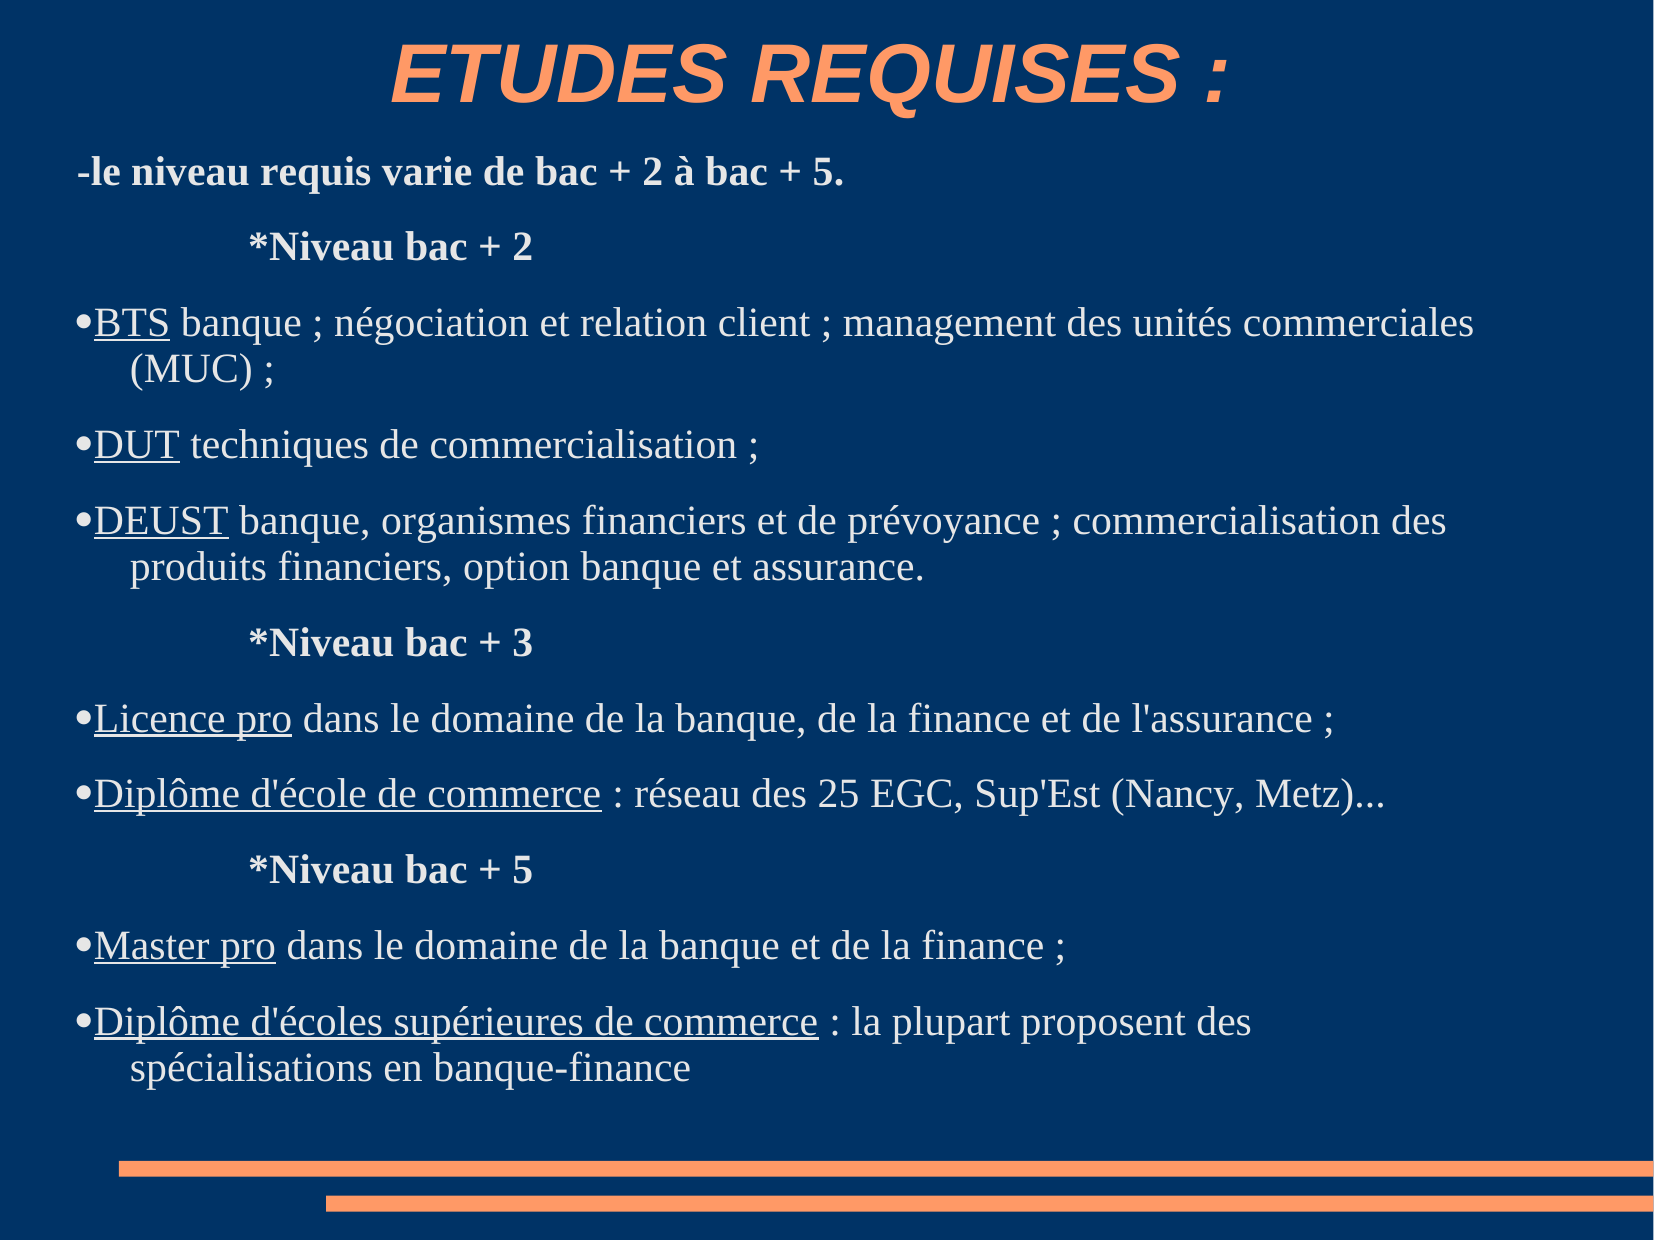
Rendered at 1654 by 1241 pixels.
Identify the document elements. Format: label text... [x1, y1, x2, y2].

list -le niveau requis varie de bac + 2 à bac + 5. *Niveau bac + 2 ·BTS banque ; négociation et relation client ; management des unités commerciales (MUC) ; ·DUT techniques de commercialisation ; ·DEUST banque, organismes financiers et de prévoyance ; commercialisation des produits financiers, option banque et assurance. *Niveau bac + 3 ·Licence pro dans le domaine de la banque, de la finance et de l'assurance ; ·Diplôme d'école de commerce : réseau des 25 EGC, Sup'Est (Nancy, Metz)... *Niveau bac + 5 ·Master pro dans le domaine de la banque et de la finance ; ·Diplôme d'écoles supérieures de commerce : la plupart proposent des spécialisations en banque-finance [59, 147, 1506, 1136]
title ETUDES REQUISES : [88, 0, 1534, 178]
